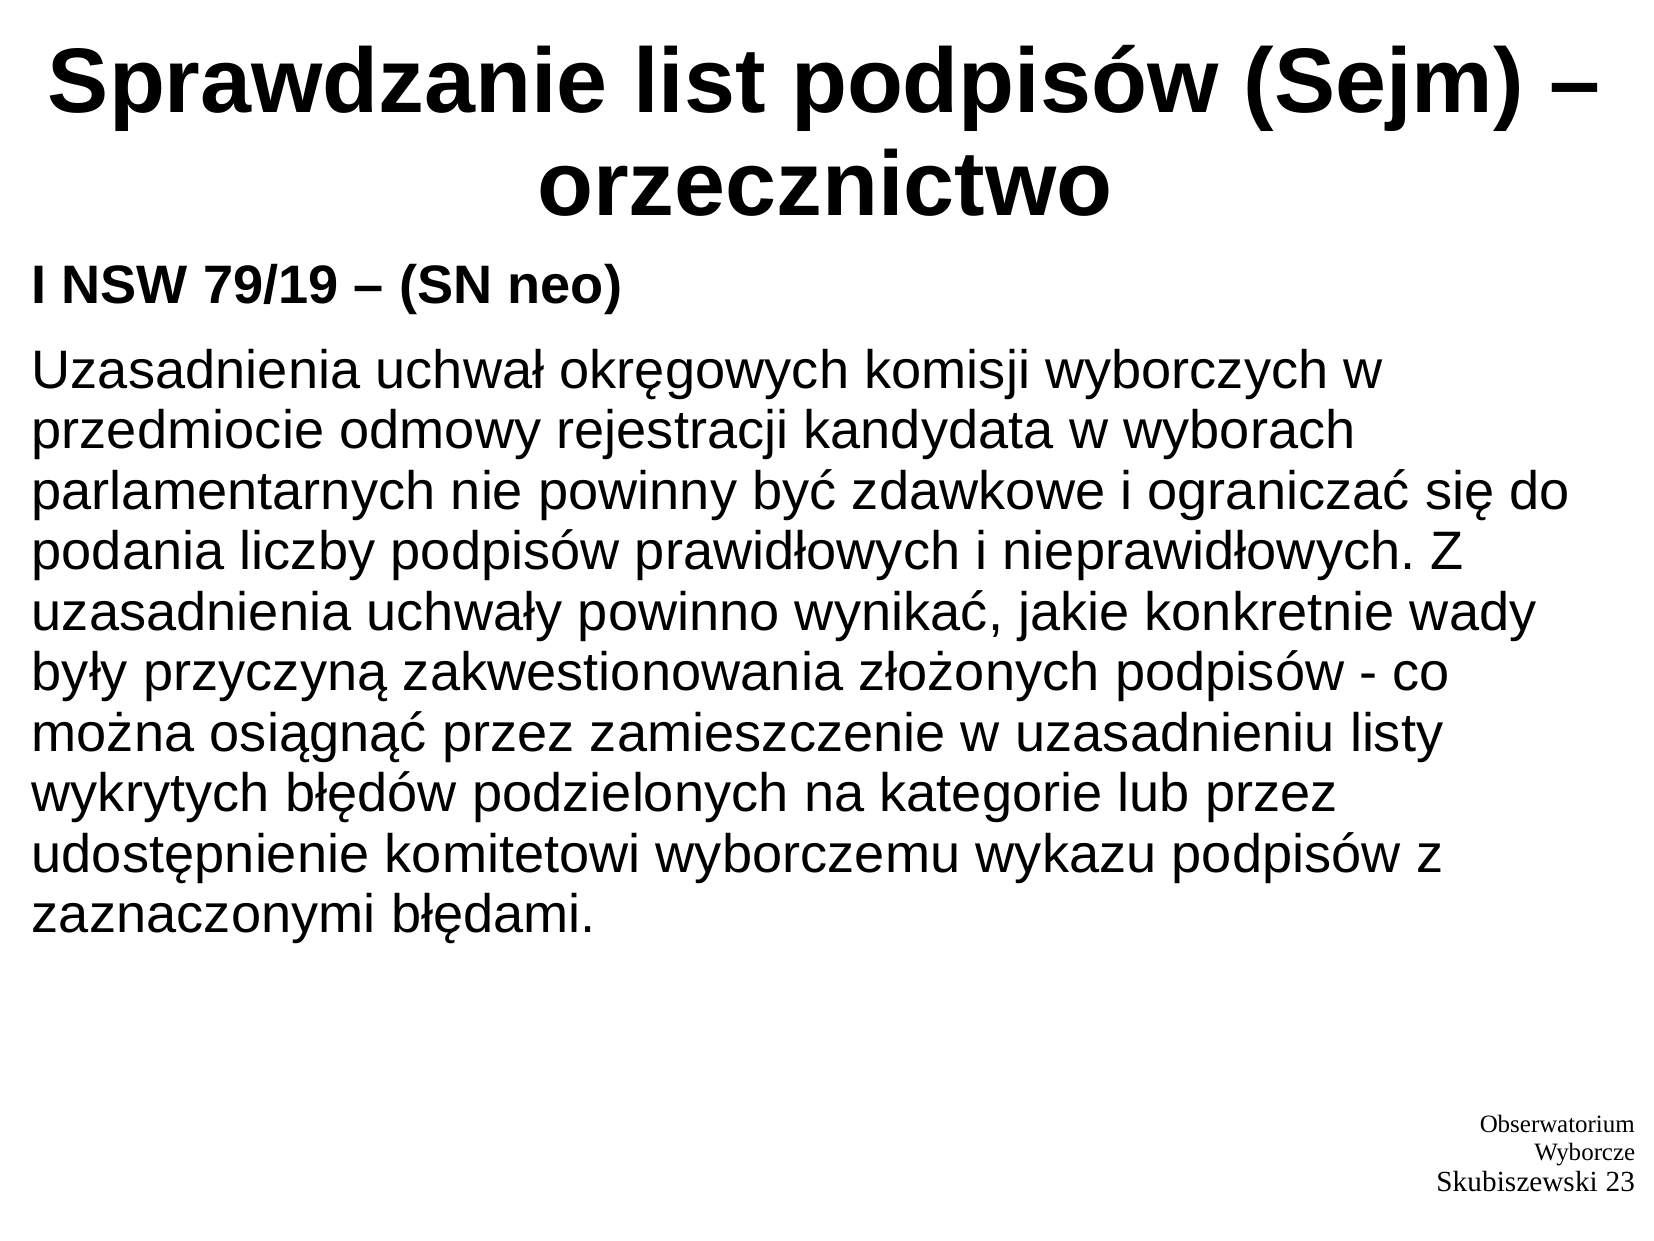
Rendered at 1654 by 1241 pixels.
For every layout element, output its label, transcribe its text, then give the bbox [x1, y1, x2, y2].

list I NSW 79/19 – (SN neo) Uzasadnienia uchwał okręgowych komisji wyborczych w przedmiocie odmowy rejestracji kandydata w wyborach parlamentarnych nie powinny być zdawkowe i ograniczać się do podania liczby podpisów prawidłowych i nieprawidłowych. Z uzasadnienia uchwały powinno wynikać, jakie konkretnie wady były przyczyną zakwestionowania złożonych podpisów - co można osiągnąć przez zamieszczenie w uzasadnieniu listy wykrytych błędów podzielonych na kategorie lub przez udostępnienie komitetowi wyborczemu wykazu podpisów z zaznaczonymi błędami. [31, 255, 1622, 1231]
title Sprawdzanie list podpisów (Sejm) – orzecznictwo [15, 30, 1636, 271]
